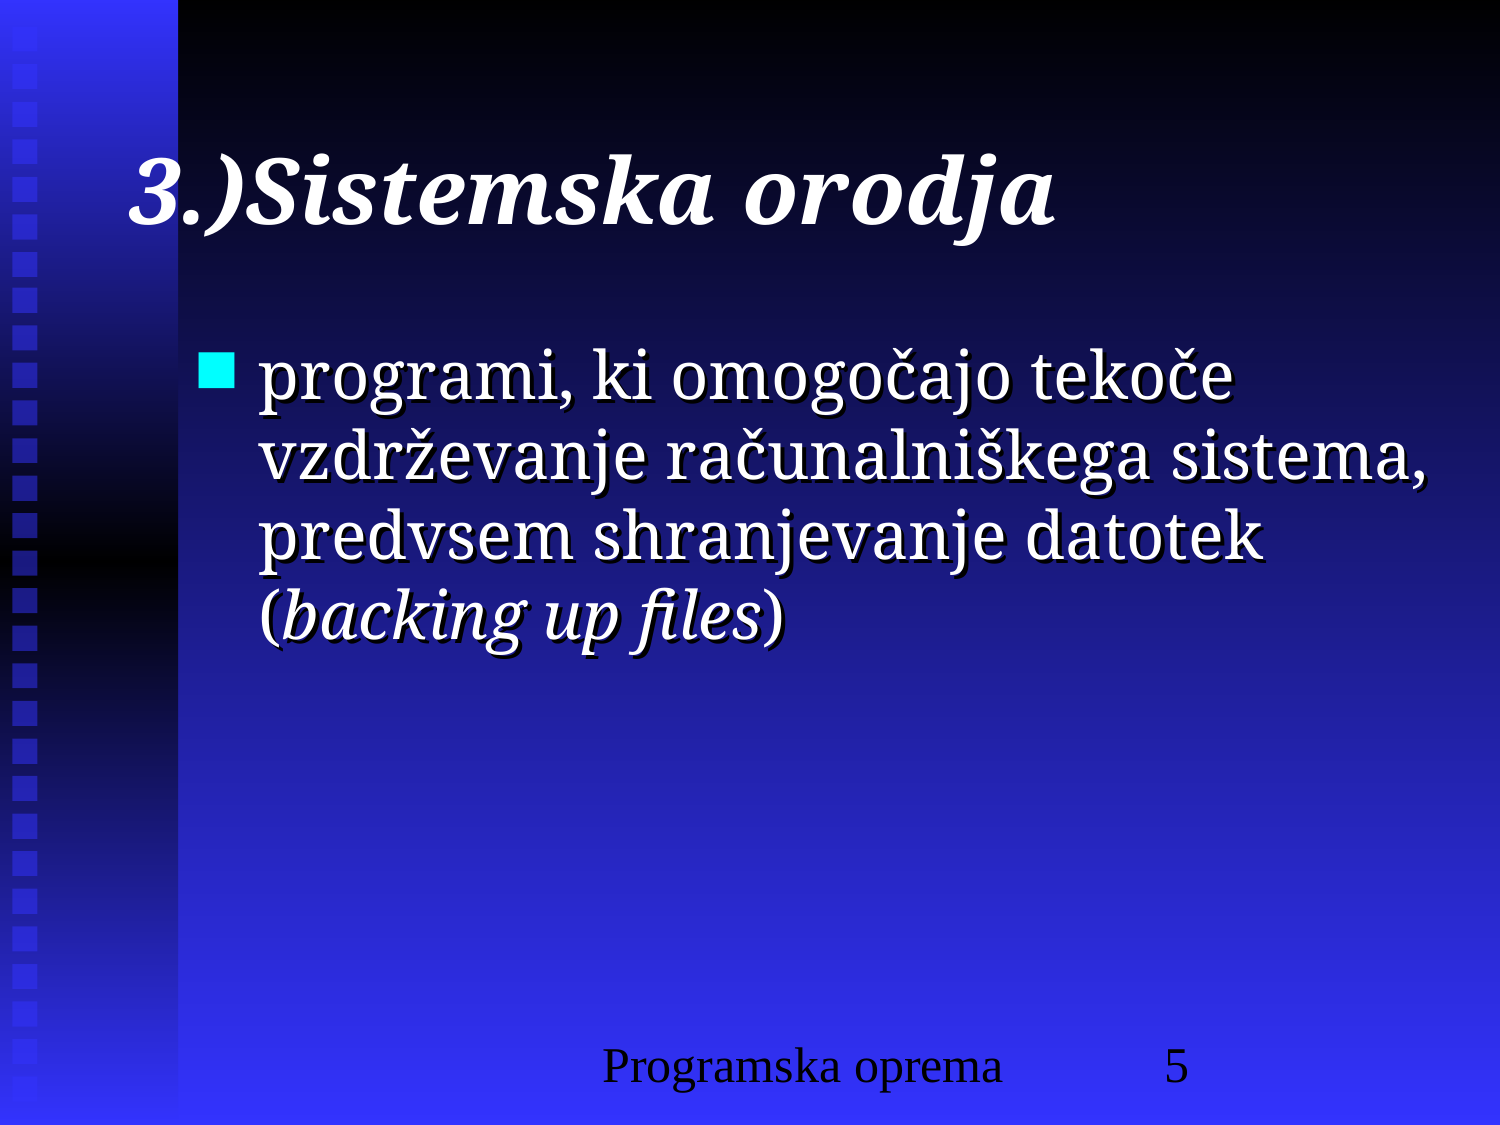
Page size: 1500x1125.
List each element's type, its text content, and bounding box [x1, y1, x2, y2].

text_box 3.)Sistemska orodja [114, 124, 1075, 251]
title [187, 0, 1463, 324]
list programi, ki omogočajo tekoče vzdrževanje računalniškega sistema, predvsem shranjevanje datotek (backing up files) [187, 324, 1463, 1001]
